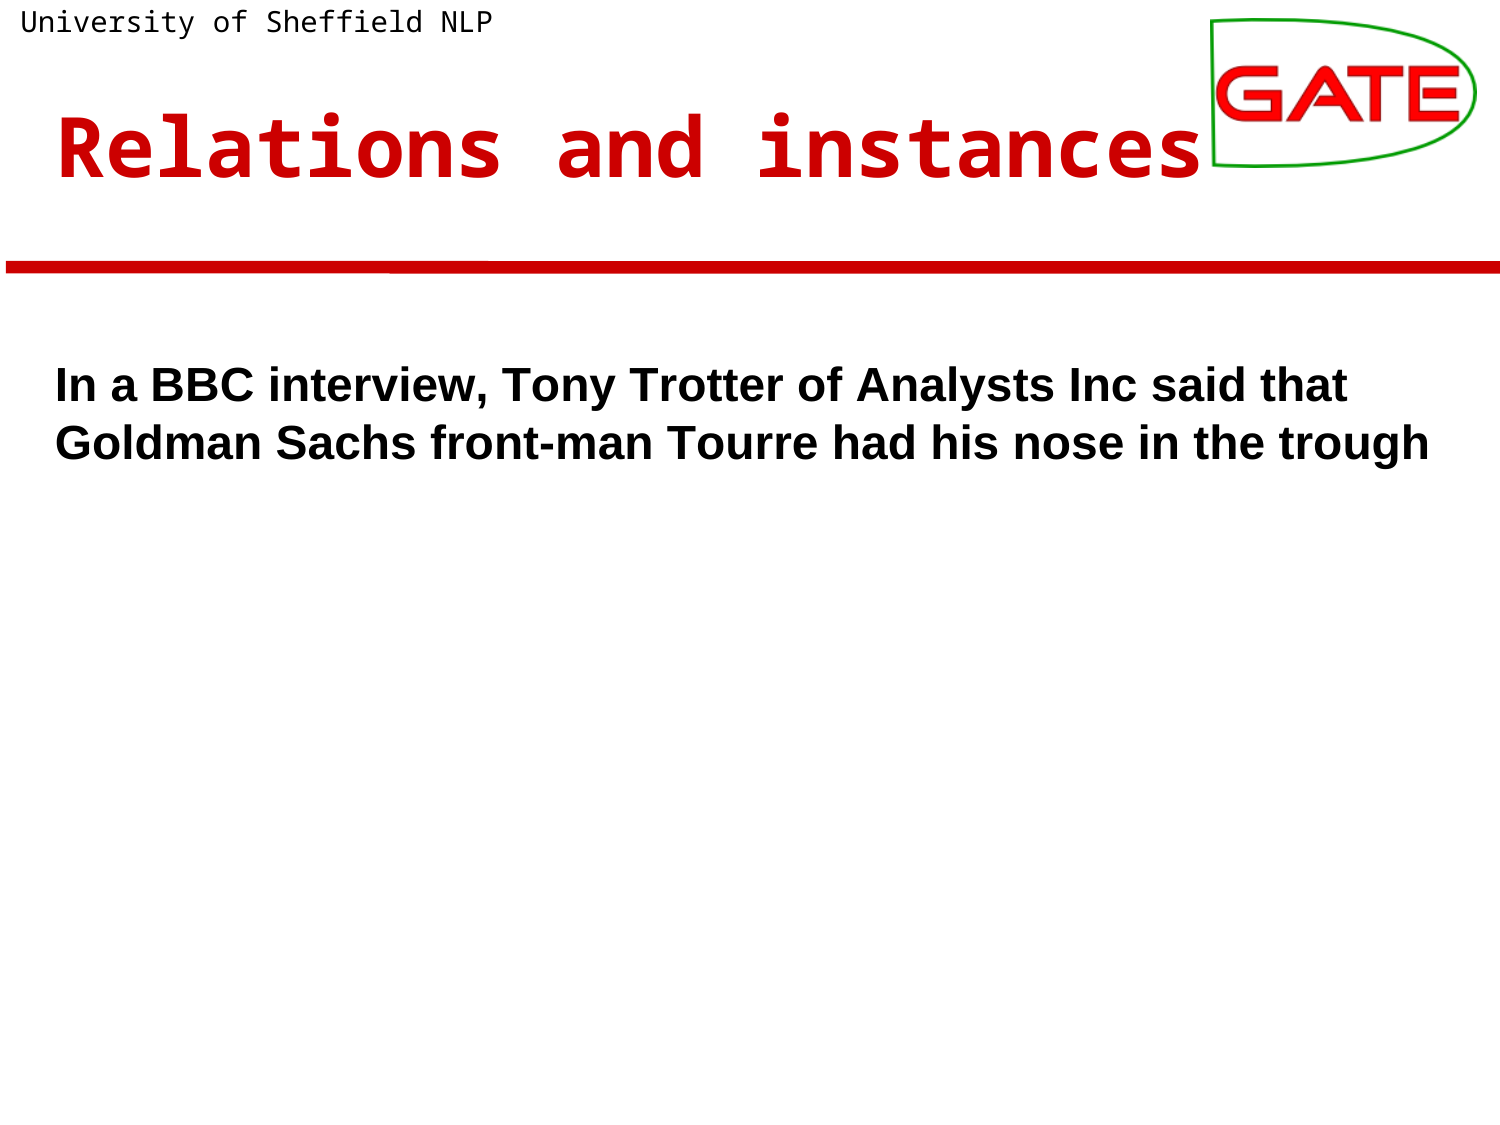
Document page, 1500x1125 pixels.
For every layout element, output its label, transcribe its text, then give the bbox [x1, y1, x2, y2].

text_box In a BBC interview, Tony Trotter of Analysts Inc said that Goldman Sachs front-man Tourre had his nose in the trough [40, 346, 1477, 477]
picture [1210, 18, 1477, 168]
title Relations and instances [41, 37, 1391, 254]
